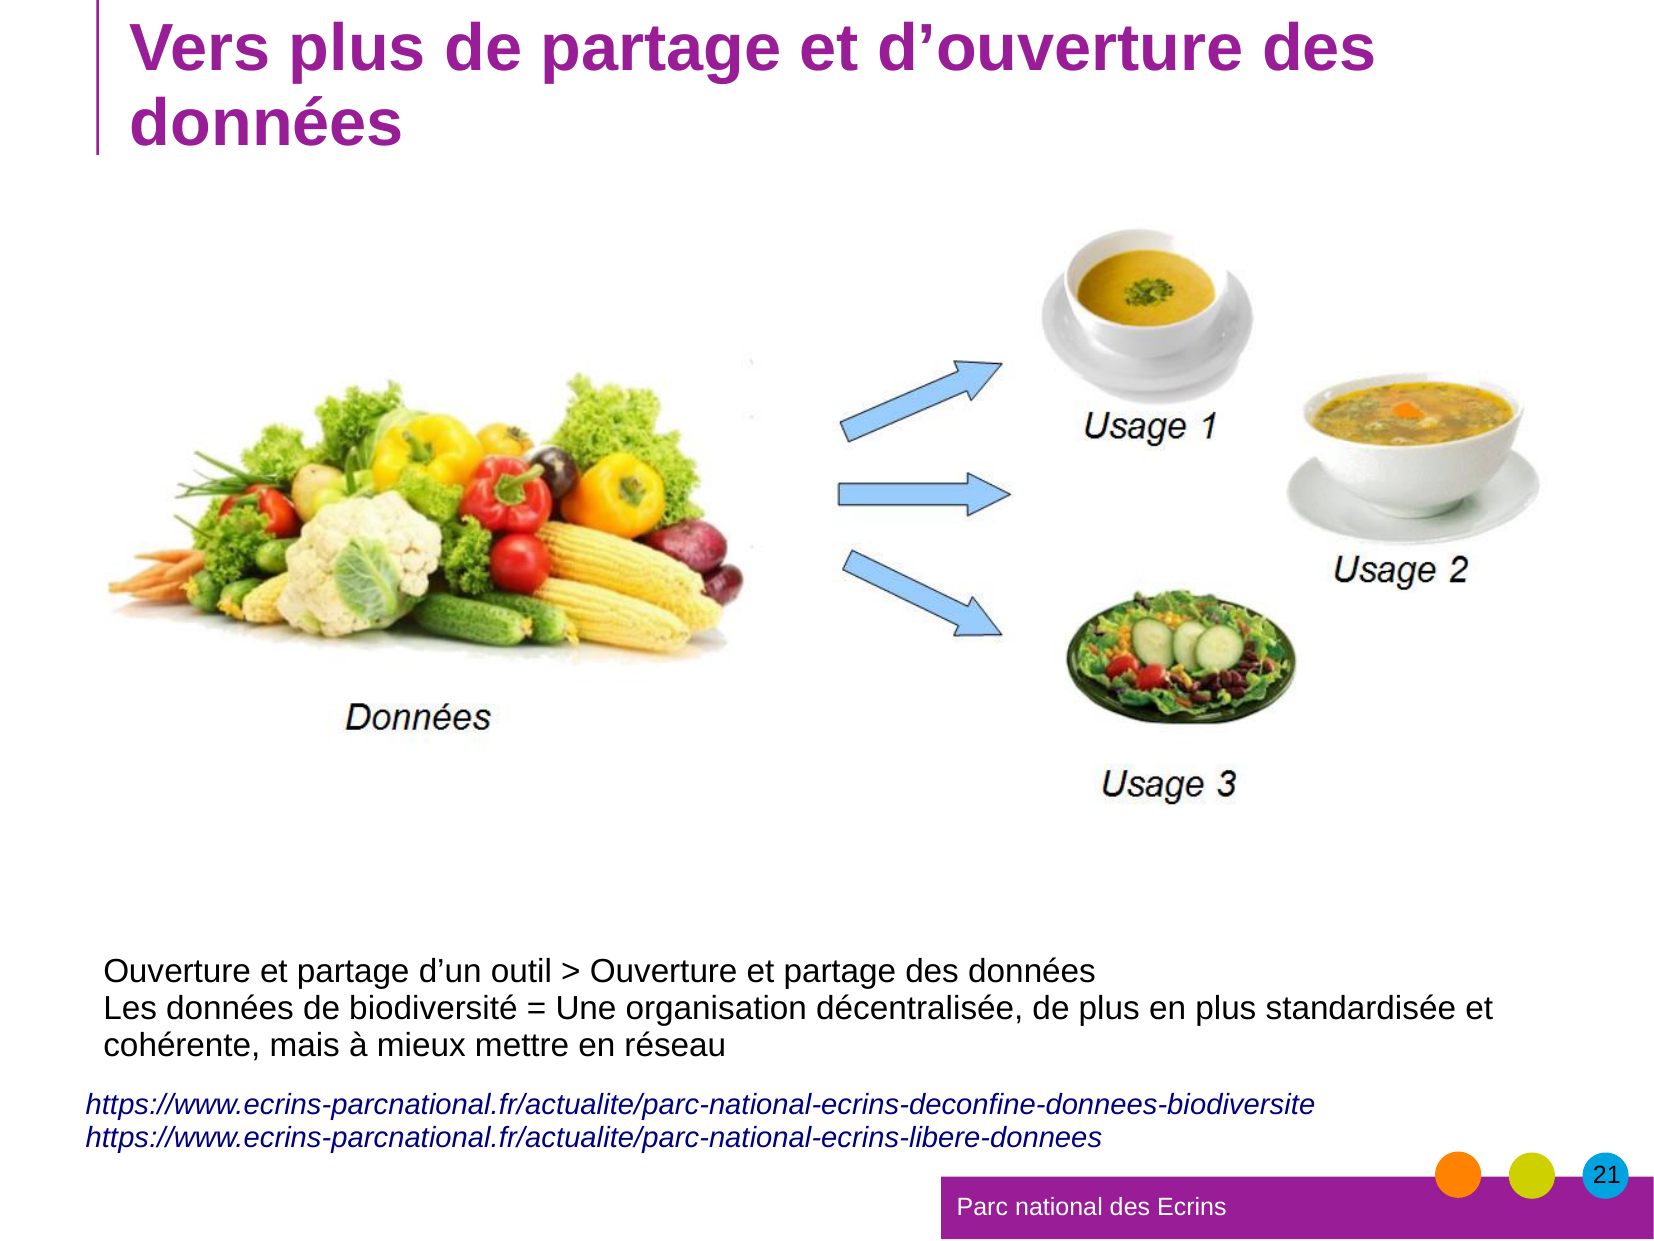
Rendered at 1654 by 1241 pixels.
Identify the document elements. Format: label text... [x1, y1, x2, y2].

text_box Ouverture et partage d’un outil > Ouverture et partage des données Les données de biodiversité = Une organisation décentralisée, de plus en plus standardisée et cohérente, mais à mieux mettre en réseau [88, 944, 1565, 1071]
title Vers plus de partage et d’ouverture des données [129, 9, 1619, 160]
picture [86, 199, 1565, 827]
text_box https://www.ecrins-parcnational.fr/actualite/parc-national-ecrins-deconfine-donnees-biodiversite https://www.ecrins-parcnational.fr/actualite/parc-national-ecrins-libere-donnees [70, 1080, 1333, 1162]
